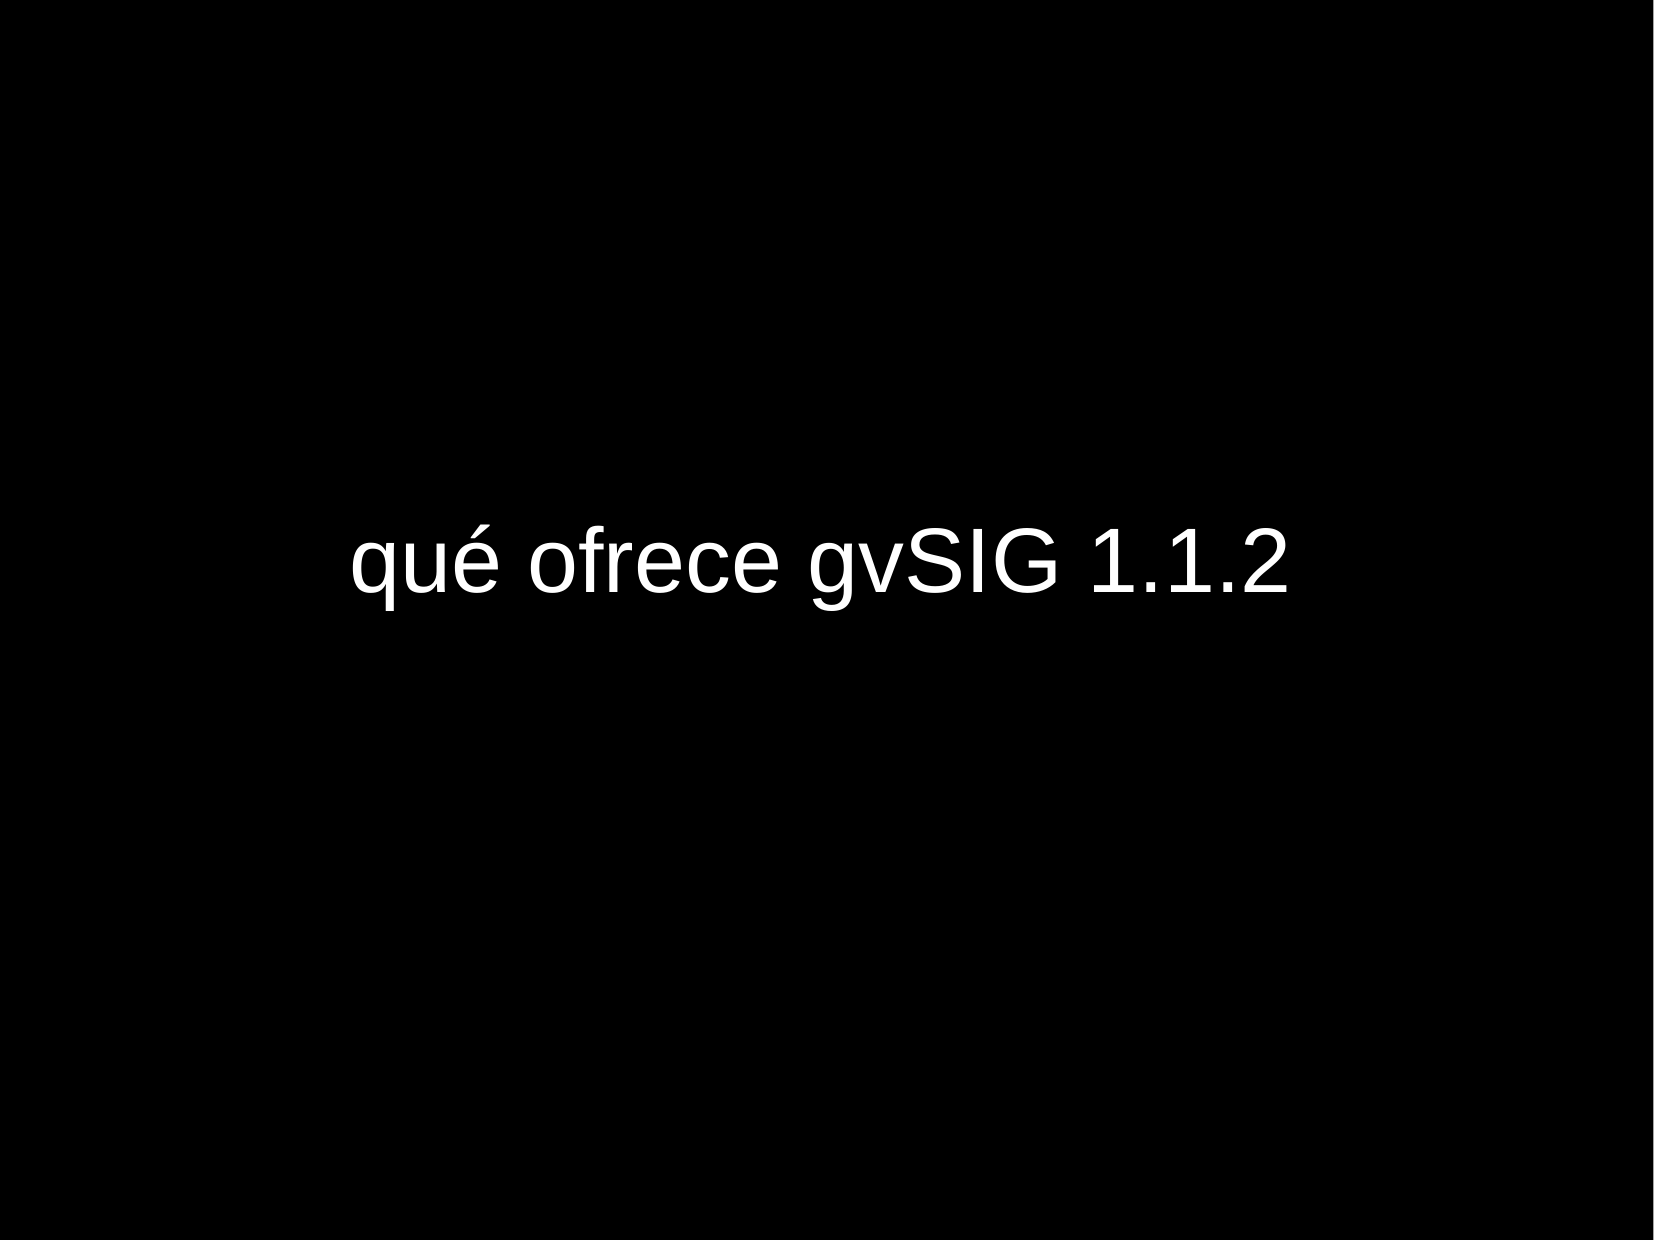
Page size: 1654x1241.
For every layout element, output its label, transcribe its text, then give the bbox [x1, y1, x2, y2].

title qué ofrece gvSIG 1.1.2 [76, 383, 1565, 739]
